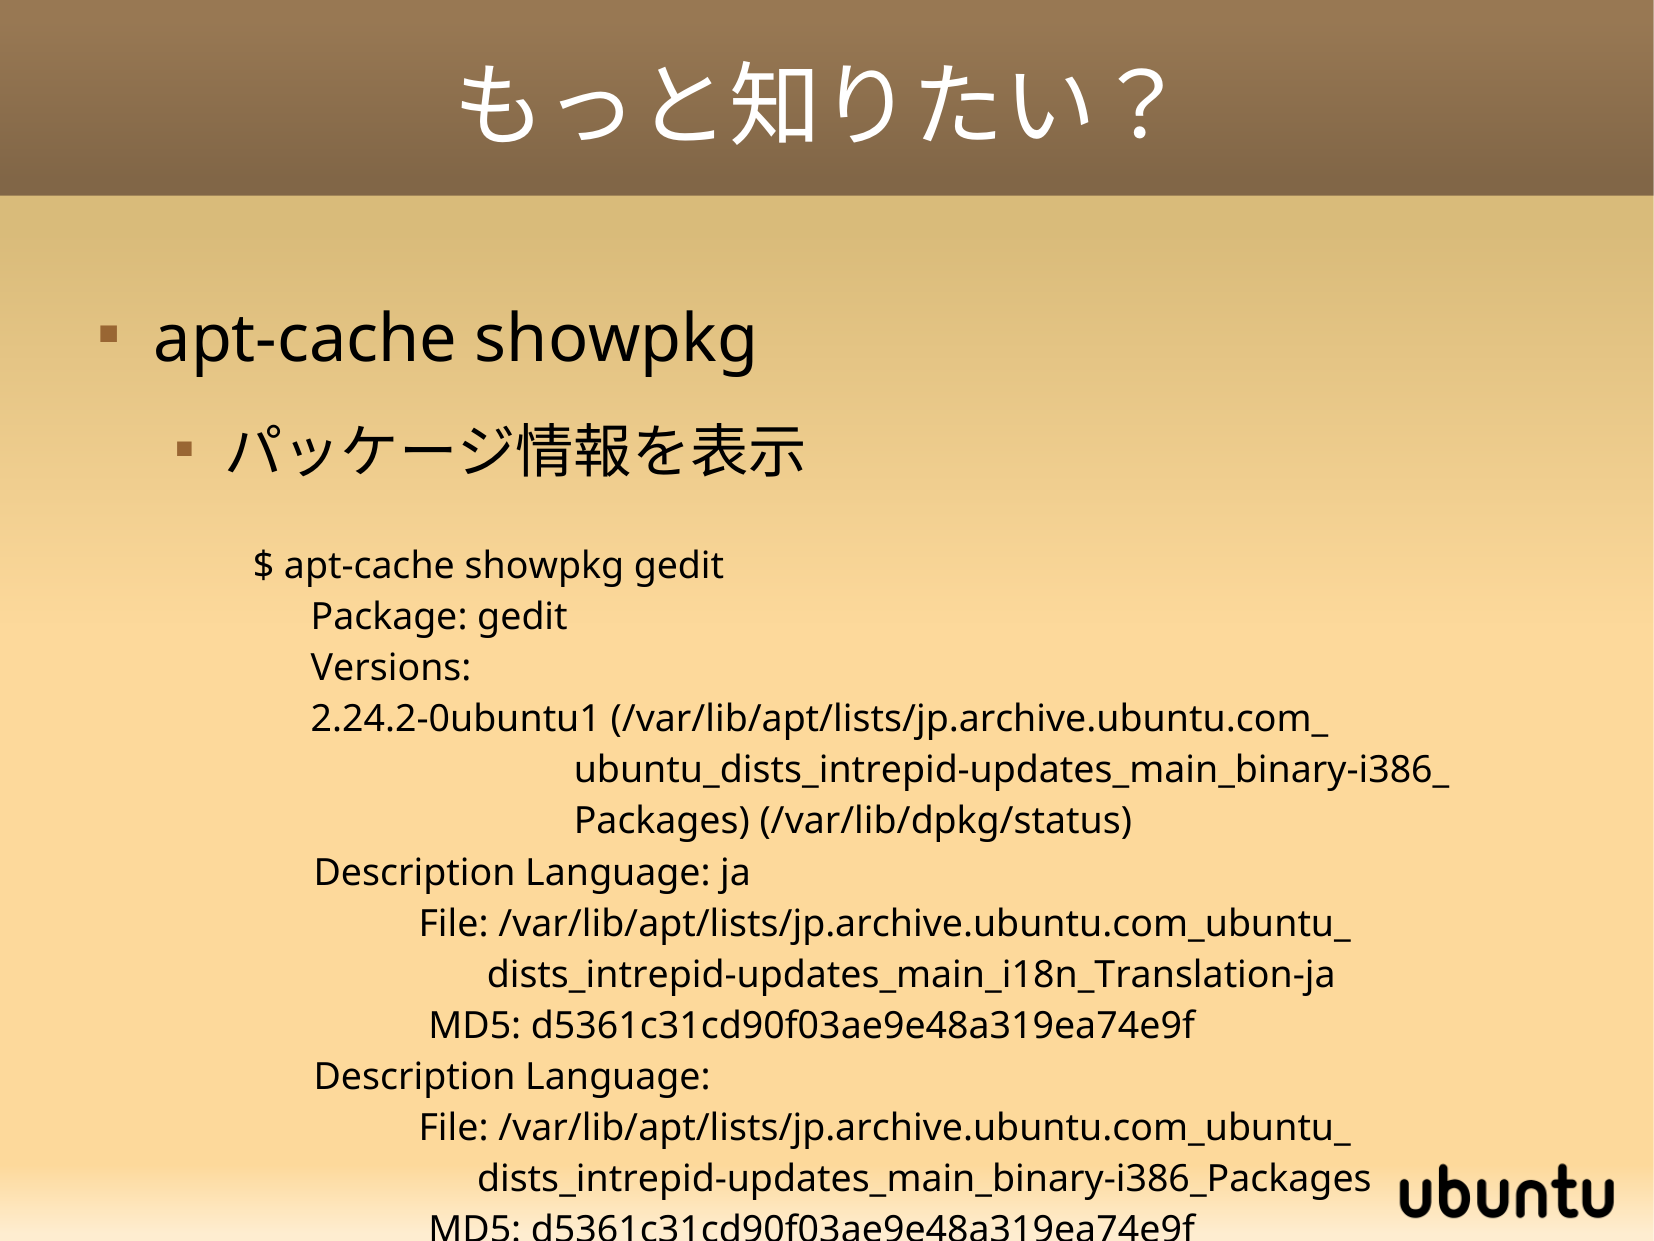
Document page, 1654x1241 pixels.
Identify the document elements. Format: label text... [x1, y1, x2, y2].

picture [973, 1232, 983, 1240]
picture [0, 0, 1654, 1241]
picture [723, 1224, 735, 1240]
picture [535, 1224, 547, 1240]
picture [469, 1218, 484, 1239]
picture [952, 1230, 963, 1240]
picture [447, 1220, 455, 1241]
picture [910, 1224, 920, 1230]
picture [845, 1232, 855, 1240]
picture [1060, 1224, 1070, 1230]
picture [953, 1218, 962, 1226]
picture [746, 1218, 757, 1229]
text_box $ apt-cache showpkg gedit Package: gedit Versions: 2.24.2-0ubuntu1 (/var/lib/apt/lists/jp.archive.ubuntu.com_ ubuntu_dists_intrepid-updates_main_binary-i386_ Packages) (/var/lib/dpkg/status) Description Language: ja File: /var/lib/apt/lists/jp.archive.ubuntu.com_ubuntu_ dists_intrepid-updates_main_i18n_Translation-ja MD5: d5361c31cd90f03ae9e48a319ea74e9f Description Language: File: /var/lib/apt/lists/jp.archive.ubuntu.com_ubuntu_ dists_intrepid-updates_main_binary-i386_Packages MD5: d5361c31cd90f03ae9e48a319ea74e9f [224, 531, 1574, 1072]
picture [867, 1224, 877, 1230]
picture [888, 1218, 899, 1229]
list apt-cache showpkg パッケージ情報を表示 [82, 290, 1571, 502]
picture [1080, 1232, 1090, 1240]
picture [802, 1218, 813, 1240]
picture [1037, 1218, 1048, 1229]
picture [435, 1221, 443, 1241]
picture [1145, 1224, 1155, 1230]
picture [929, 1219, 939, 1233]
picture [601, 1228, 612, 1240]
picture [1165, 1218, 1176, 1229]
picture [768, 1218, 779, 1240]
title もっと知りたい？ [76, 0, 1565, 208]
picture [1121, 1219, 1131, 1233]
